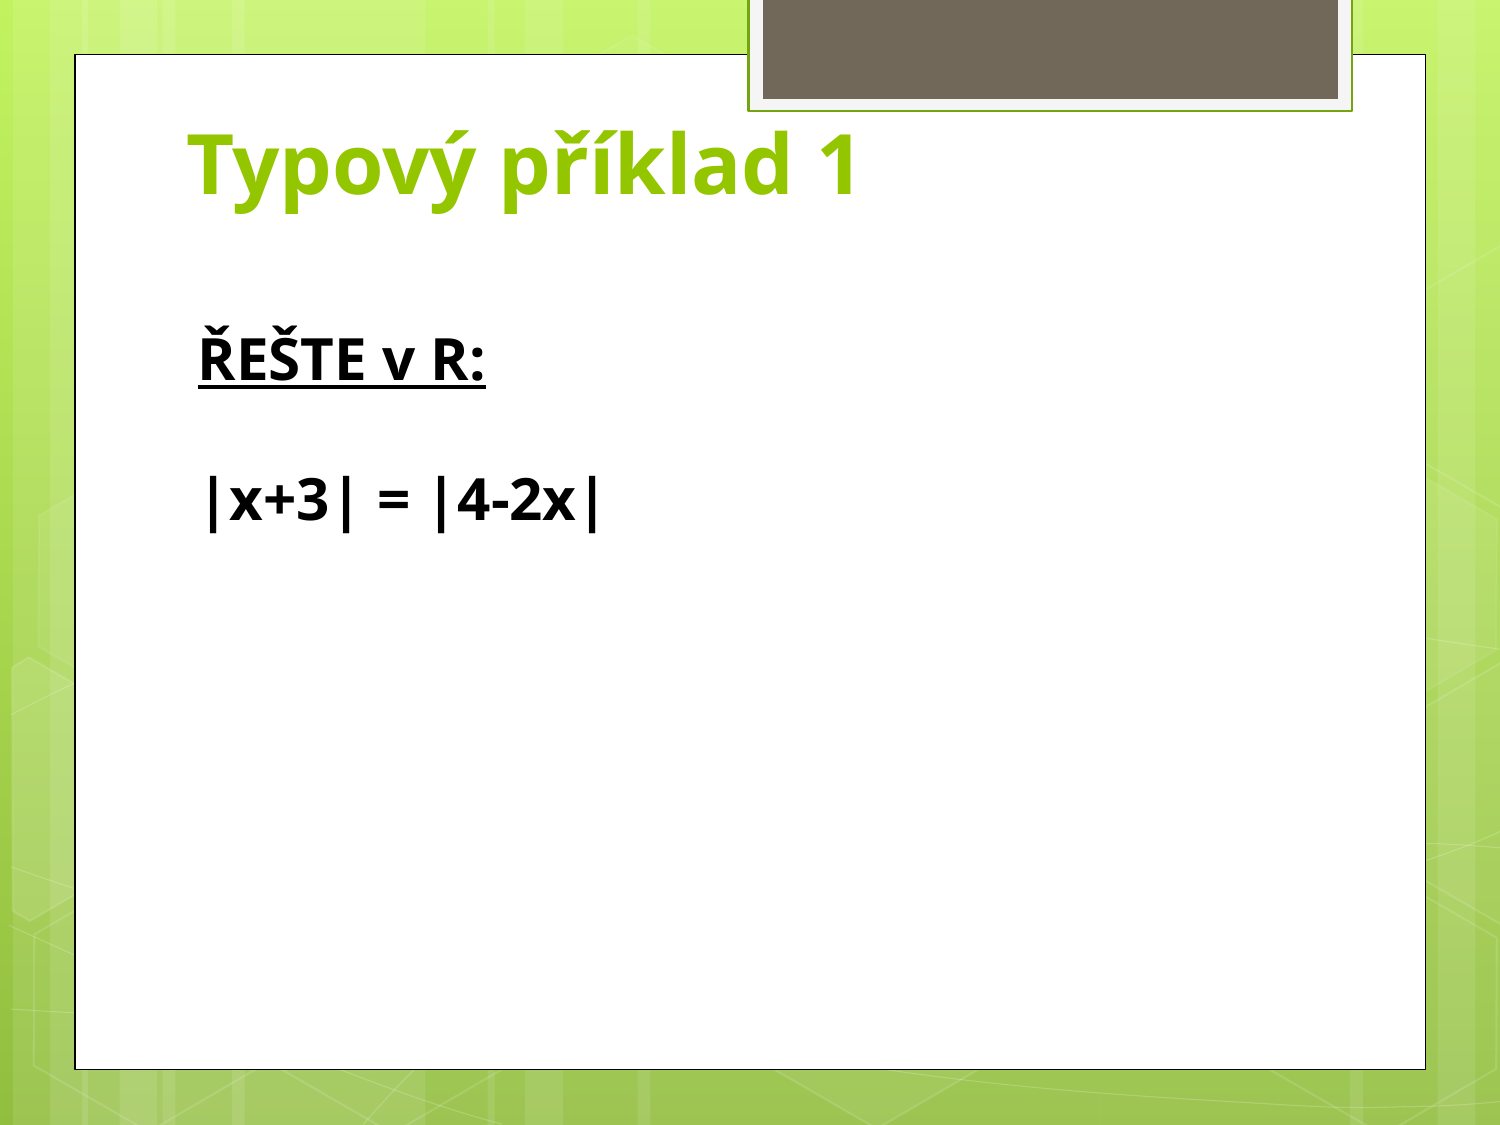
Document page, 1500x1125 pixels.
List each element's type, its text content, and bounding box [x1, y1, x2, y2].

text_box ŘEŠTE v R: |x+3| = |4-2x| [183, 314, 1125, 540]
title Typový příklad 1 [171, 30, 1415, 219]
